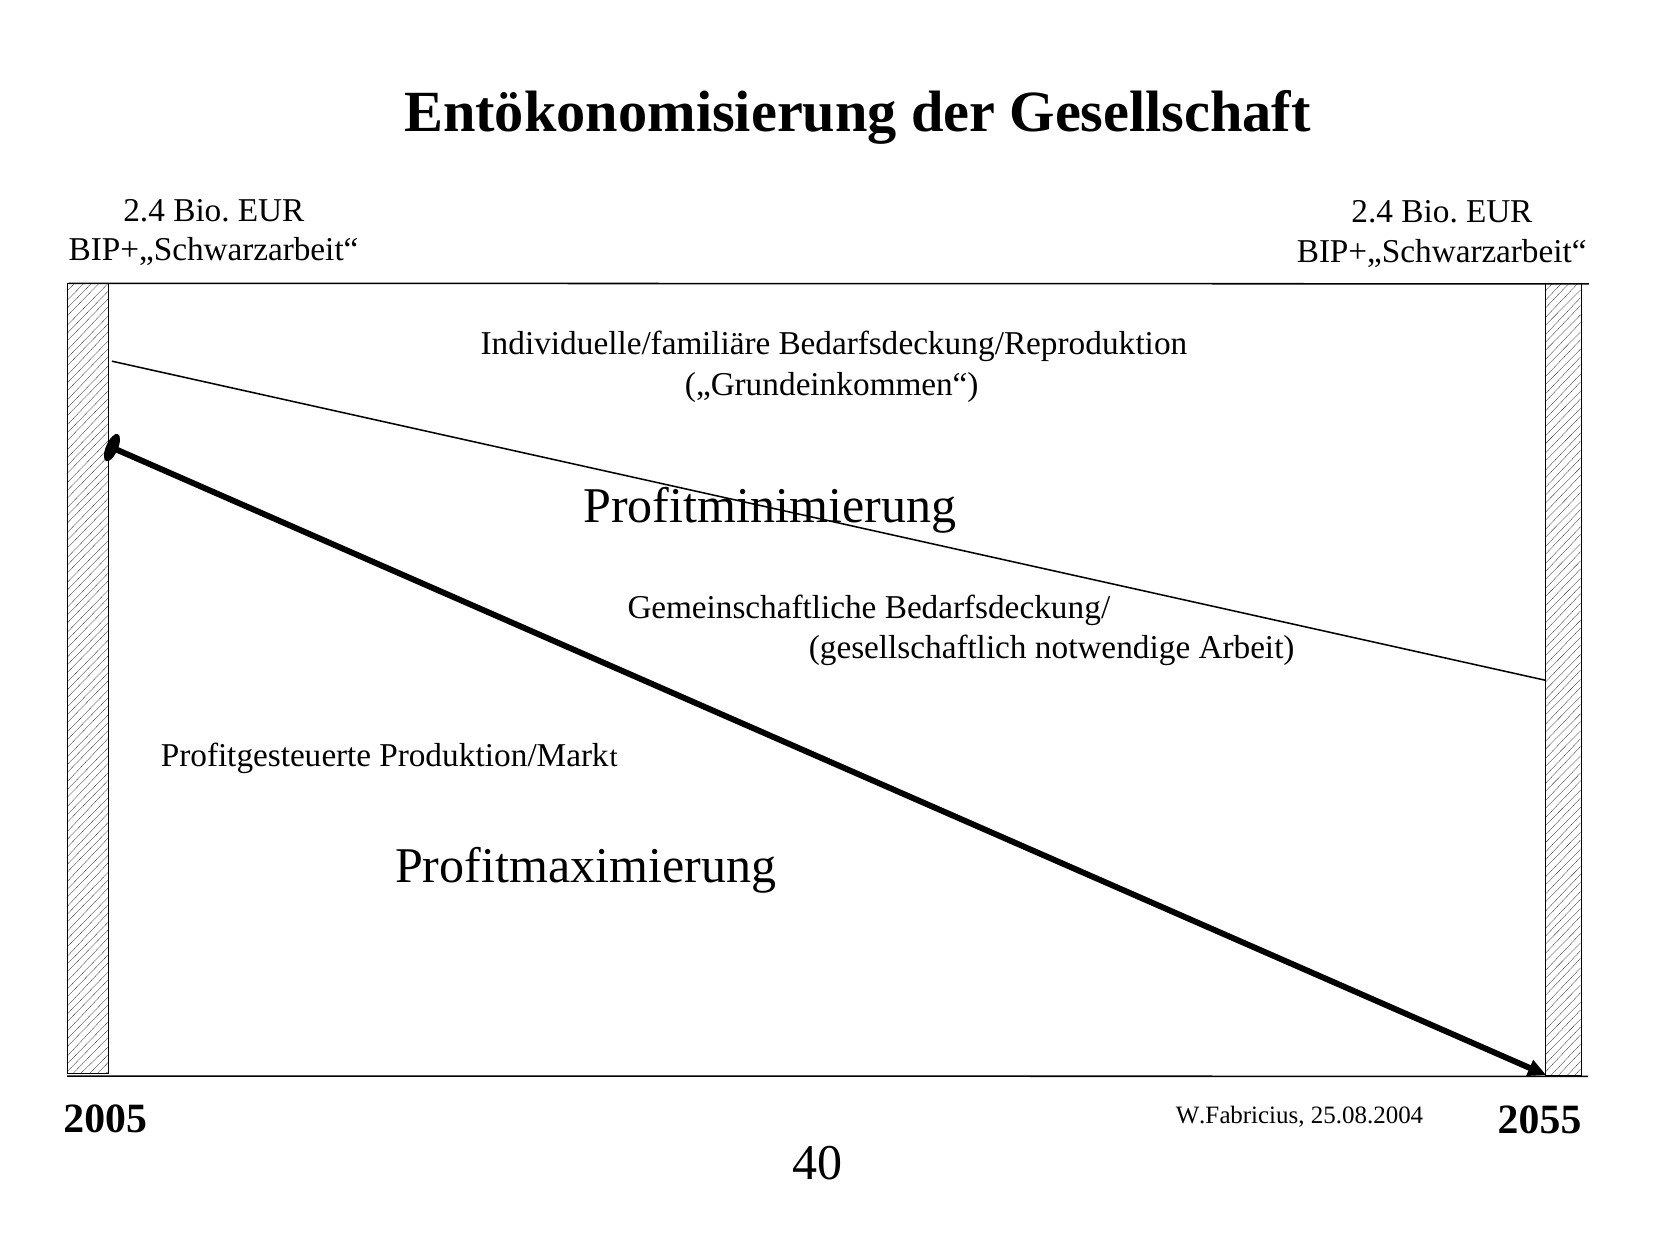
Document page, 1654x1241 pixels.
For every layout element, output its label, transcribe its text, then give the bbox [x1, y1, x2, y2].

text_box Profitminimierung [583, 472, 957, 533]
text_box 2.4 Bio. EUR BIP+„Schwarzarbeit“ [68, 187, 360, 268]
text_box 2055 [1497, 1092, 1582, 1143]
text_box Gemeinschaftliche Bedarfsdeckung/ (gesellschaftlich notwendige Arbeit) [1126, 585, 1296, 623]
picture [1545, 285, 1583, 1075]
text_box <Nummer> [792, 1129, 1003, 1190]
text_box Individuelle/familiäre Bedarfsdeckung/Reproduktion („Grundeinkommen“) [458, 321, 1189, 402]
text_box 2.4 Bio. EUR BIP+„Schwarzarbeit“ [1284, 188, 1600, 269]
text_box Gemeinschaftliche Bedarfsdeckung/ (gesellschaftlich notwendige Arbeit) [627, 585, 1296, 666]
text_box Profitmaximierung [395, 832, 777, 893]
text_box Entökonomisierung der Gesellschaft [397, 73, 1319, 144]
text_box Profitgesteuerte Produktion/Markt [160, 732, 619, 774]
text_box 2005 [63, 1091, 148, 1142]
picture [66, 283, 110, 1077]
text_box W.Fabricius, 25.08.2004 [1175, 1098, 1424, 1129]
